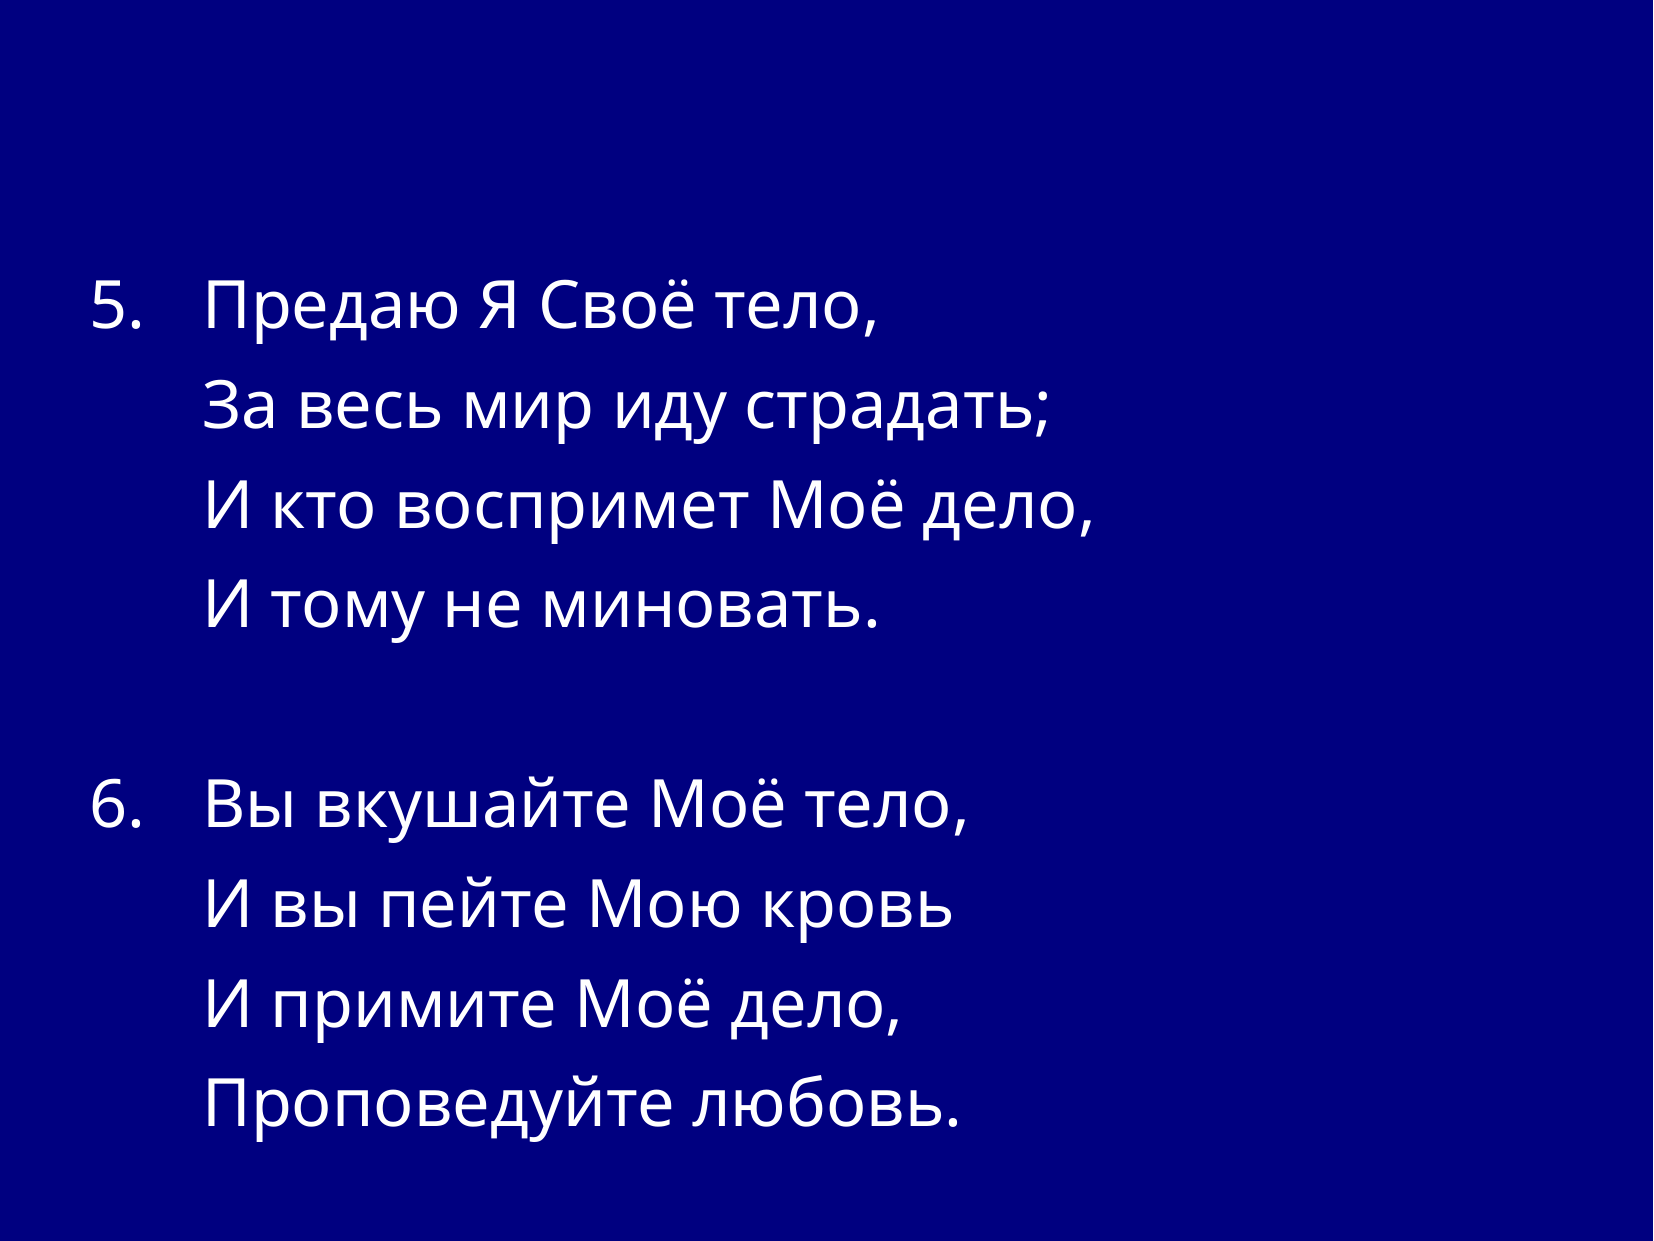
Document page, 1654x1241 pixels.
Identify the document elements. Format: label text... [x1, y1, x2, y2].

text_box 5. Предаю Я Своё тело, За весь мир иду страдать; И кто воспримет Моё дело, И тому не миновать. 6. Вы вкушайте Моё тело, И вы пейте Мою кровь И примите Моё дело, Проповедуйте любовь. [75, 150, 1576, 1163]
